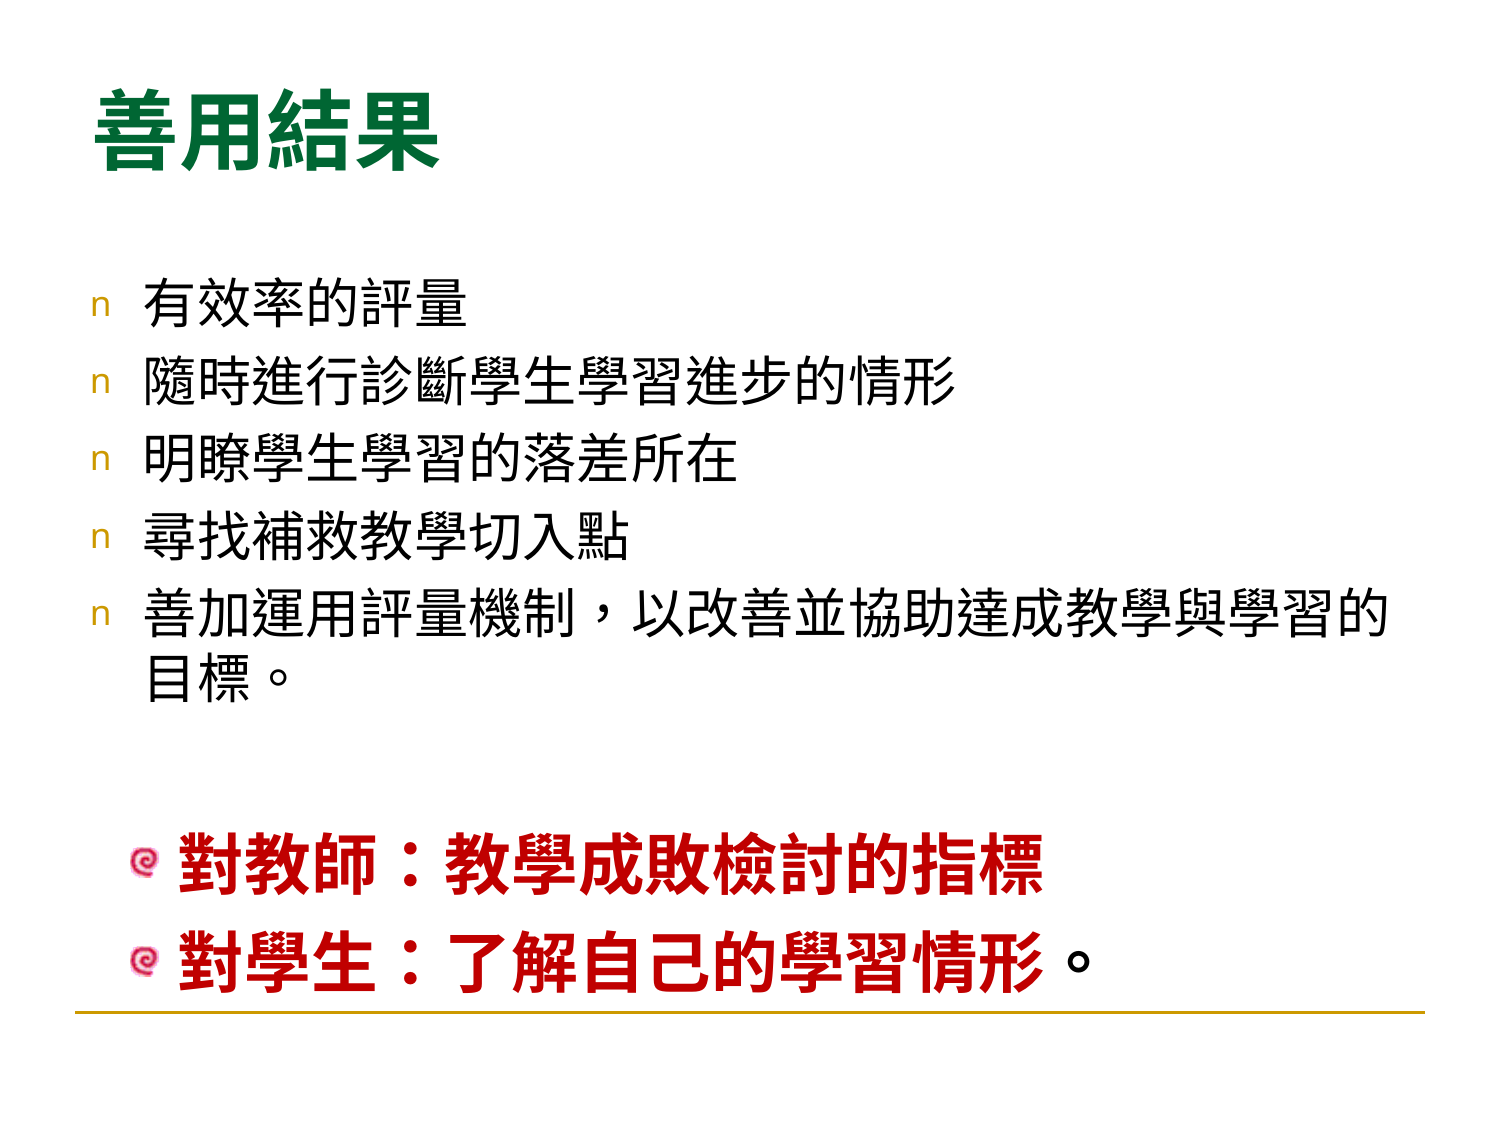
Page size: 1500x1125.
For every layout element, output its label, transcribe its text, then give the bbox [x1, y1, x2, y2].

title 善用結果 [76, 45, 1350, 211]
list 有效率的評量 隨時進行診斷學生學習進步的情形 明瞭學生學習的落差所在 尋找補救教學切入點 善加運用評量機制，以改善並協助達成教學與學習的目標。 [75, 262, 1425, 1006]
picture [130, 946, 161, 977]
text_box 對教師：教學成敗檢討的指標 對學生：了解自己的學習情形。 [41, 751, 1392, 1071]
picture [130, 847, 161, 878]
